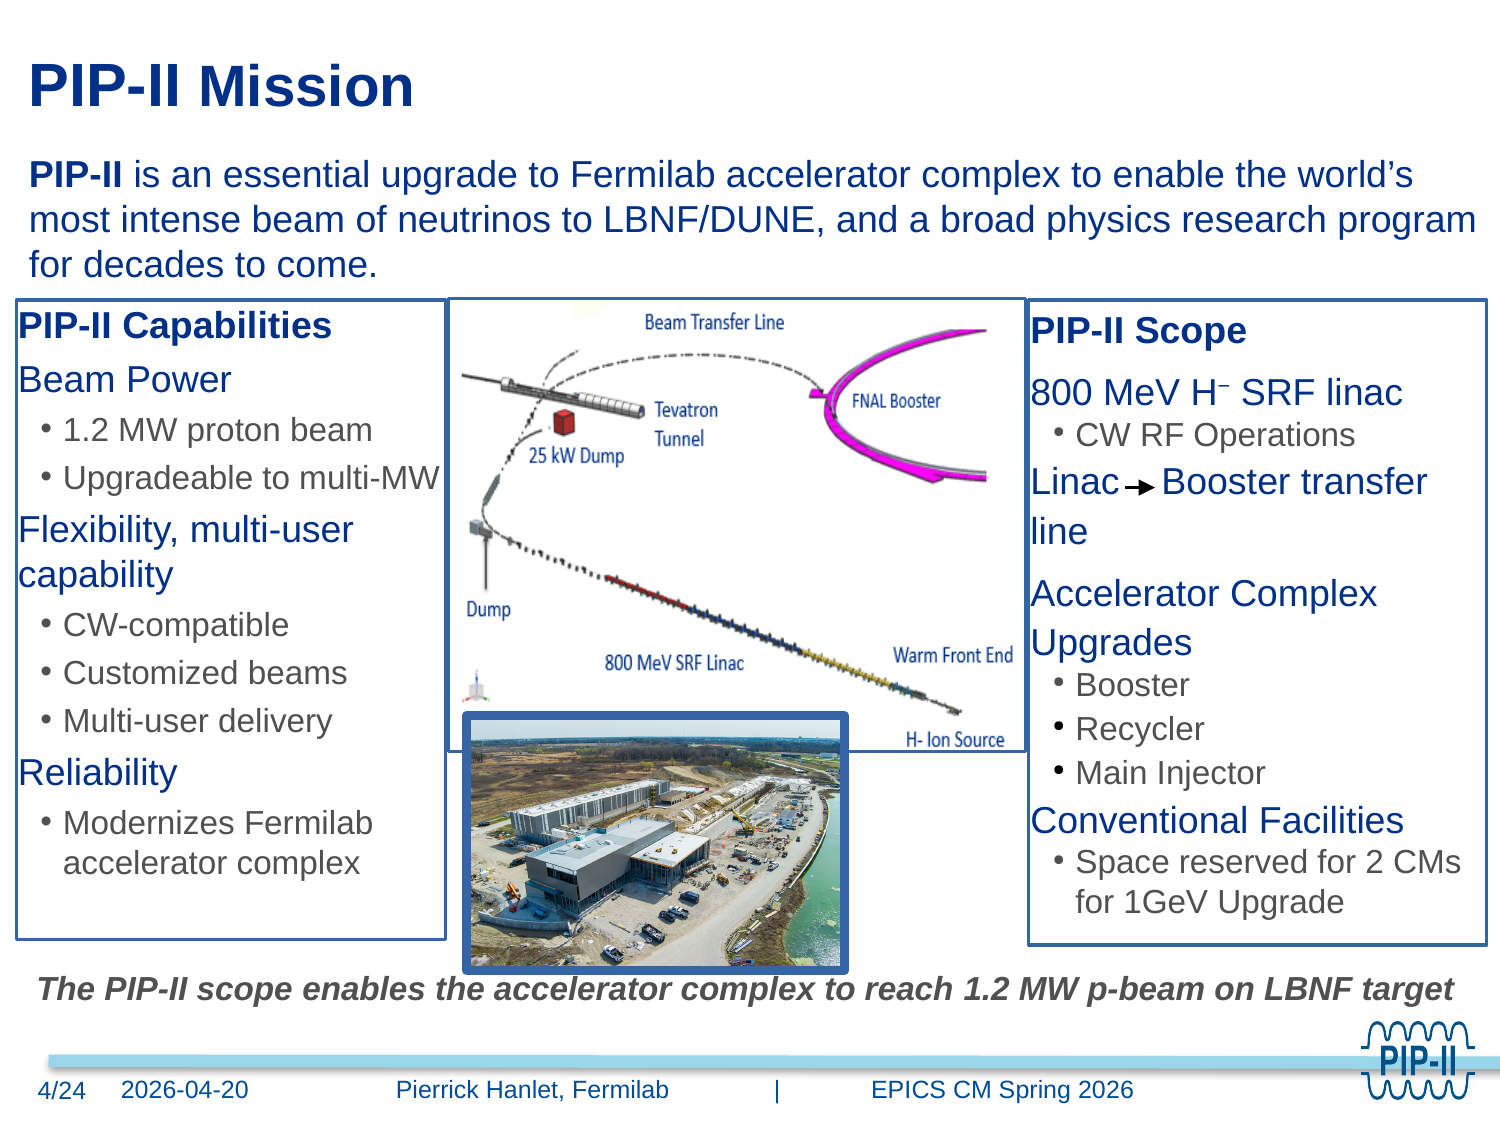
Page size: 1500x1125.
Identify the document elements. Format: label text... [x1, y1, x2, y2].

text_box The PIP-II scope enables the accelerator complex to reach 1.2 MW p-beam on LBNF target [0, 959, 1500, 1015]
list PIP-II Capabilities Beam Power 1.2 MW proton beam Upgradeable to multi-MW Flexibility, multi-user capability CW-compatible Customized beams Multi-user delivery Reliability Modernizes Fermilab accelerator complex [16, 299, 446, 940]
text_box PIP-II Scope 800 MeV H− SRF linac CW RF Operations Linac Booster transfer line Accelerator Complex Upgrades Booster Recycler Main Injector Conventional Facilities Space reserved for 2 CMs for 1GeV Upgrade [1028, 299, 1487, 946]
footer Pierrick Hanlet, Fermilab | EPICS CM Spring 2026 [252, 1073, 1280, 1114]
slide_number <number>/24 [37, 1074, 106, 1114]
picture [471, 720, 841, 967]
picture [1361, 1021, 1475, 1100]
title PIP-II Mission [28, 48, 1454, 119]
picture [450, 299, 1025, 750]
slide_number 2026-04-20 [120, 1074, 252, 1114]
text_box PIP-II is an essential upgrade to Fermilab accelerator complex to enable the world’s most intense beam of neutrinos to LBNF/DUNE, and a broad physics research program for decades to come. [19, 149, 1500, 286]
